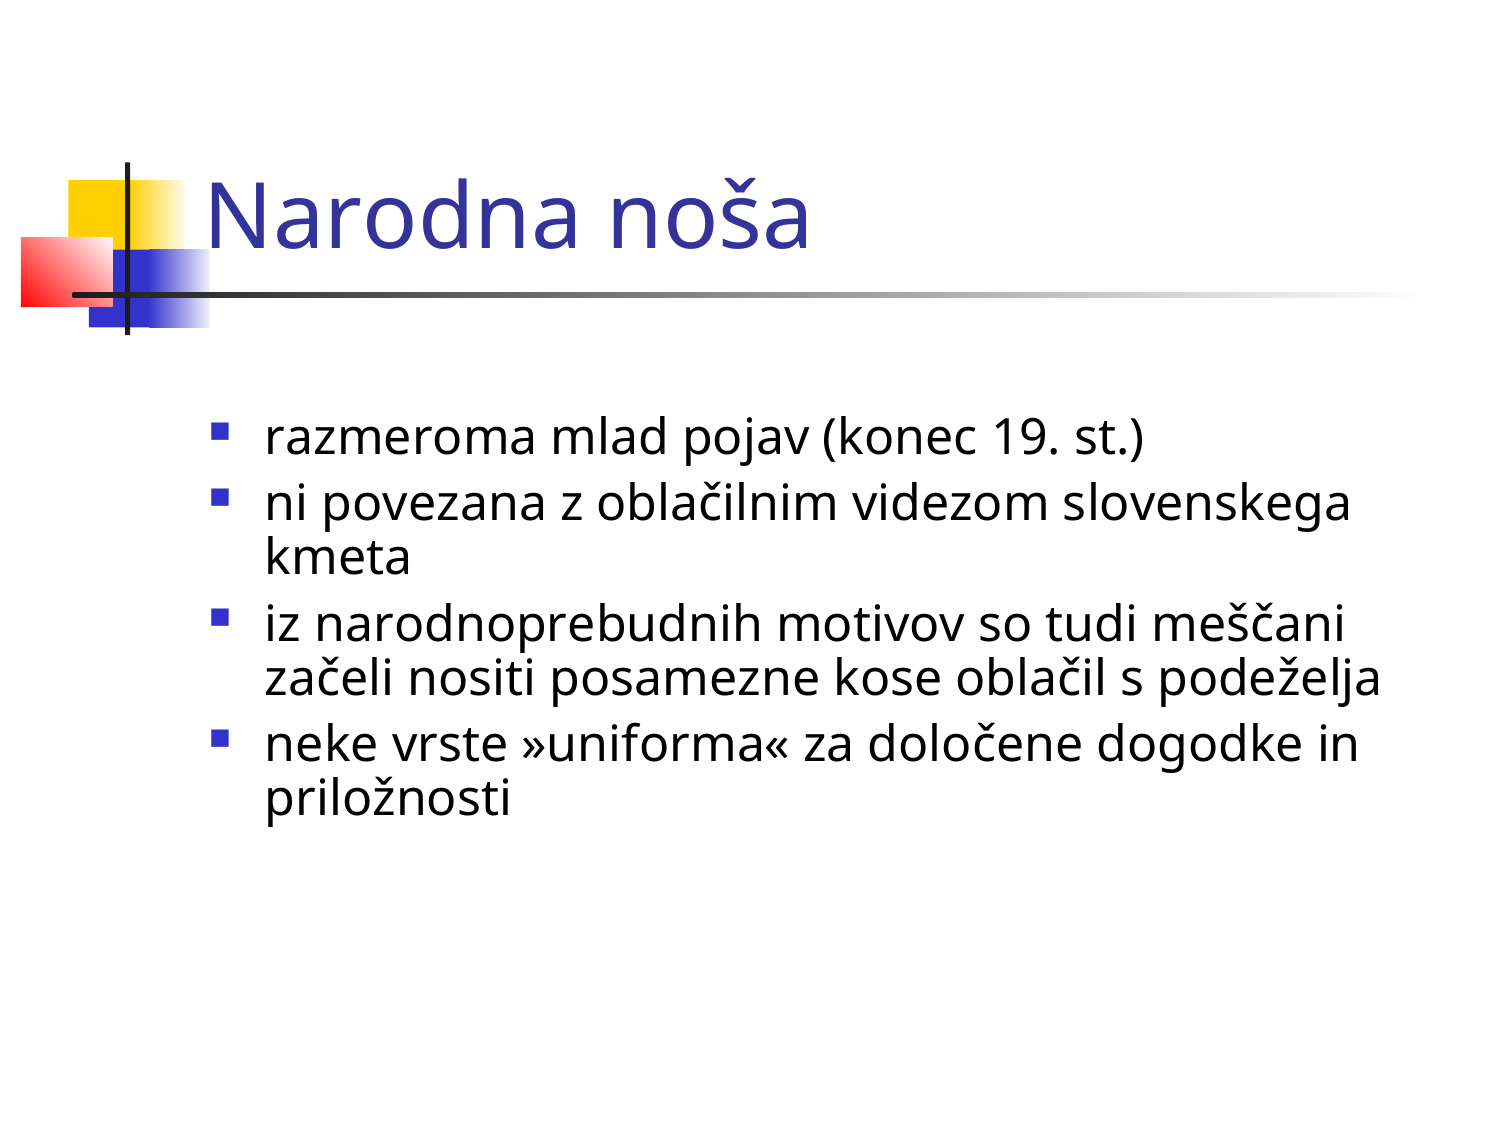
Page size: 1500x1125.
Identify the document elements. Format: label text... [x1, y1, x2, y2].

list razmeroma mlad pojav (konec 19. st.) ni povezana z oblačilnim videzom slovenskega kmeta iz narodnoprebudnih motivov so tudi meščani začeli nositi posamezne kose oblačil s podeželja neke vrste »uniforma« za določene dogodke in priložnosti [193, 331, 1469, 1007]
title Narodna noša [188, 35, 1468, 276]
